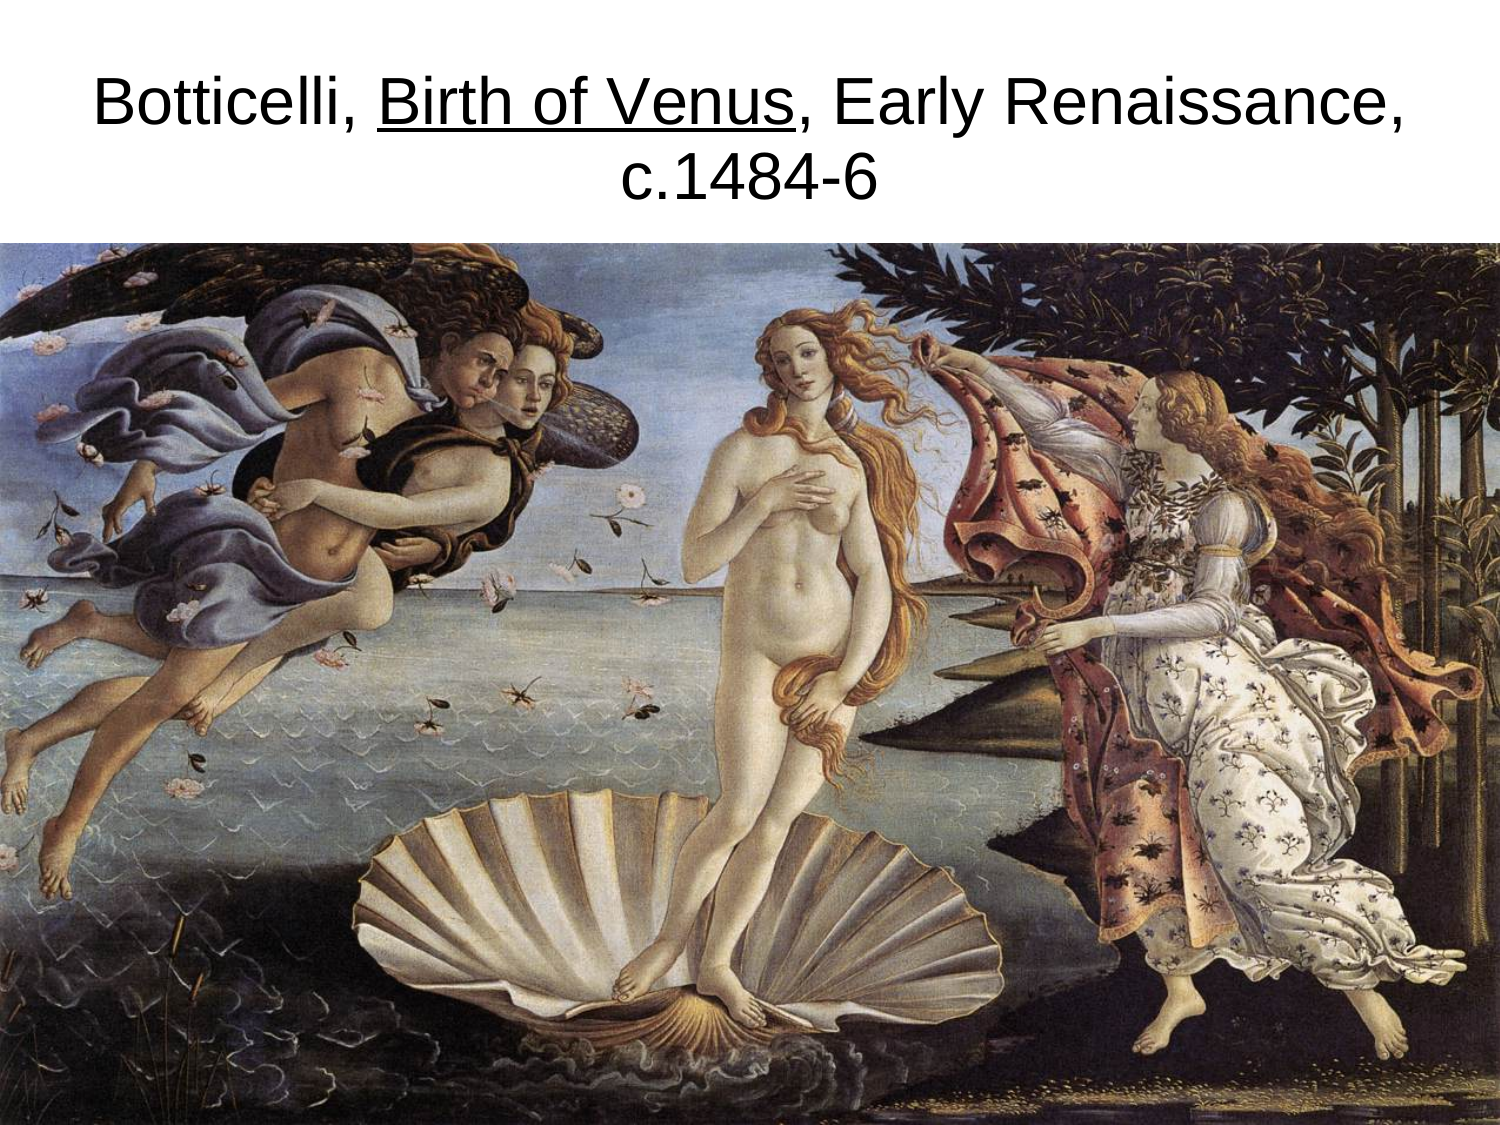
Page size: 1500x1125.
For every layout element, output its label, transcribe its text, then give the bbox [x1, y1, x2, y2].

title Botticelli, Birth of Venus, Early Renaissance, c.1484-6 [75, 45, 1426, 233]
picture [0, 243, 1500, 1125]
